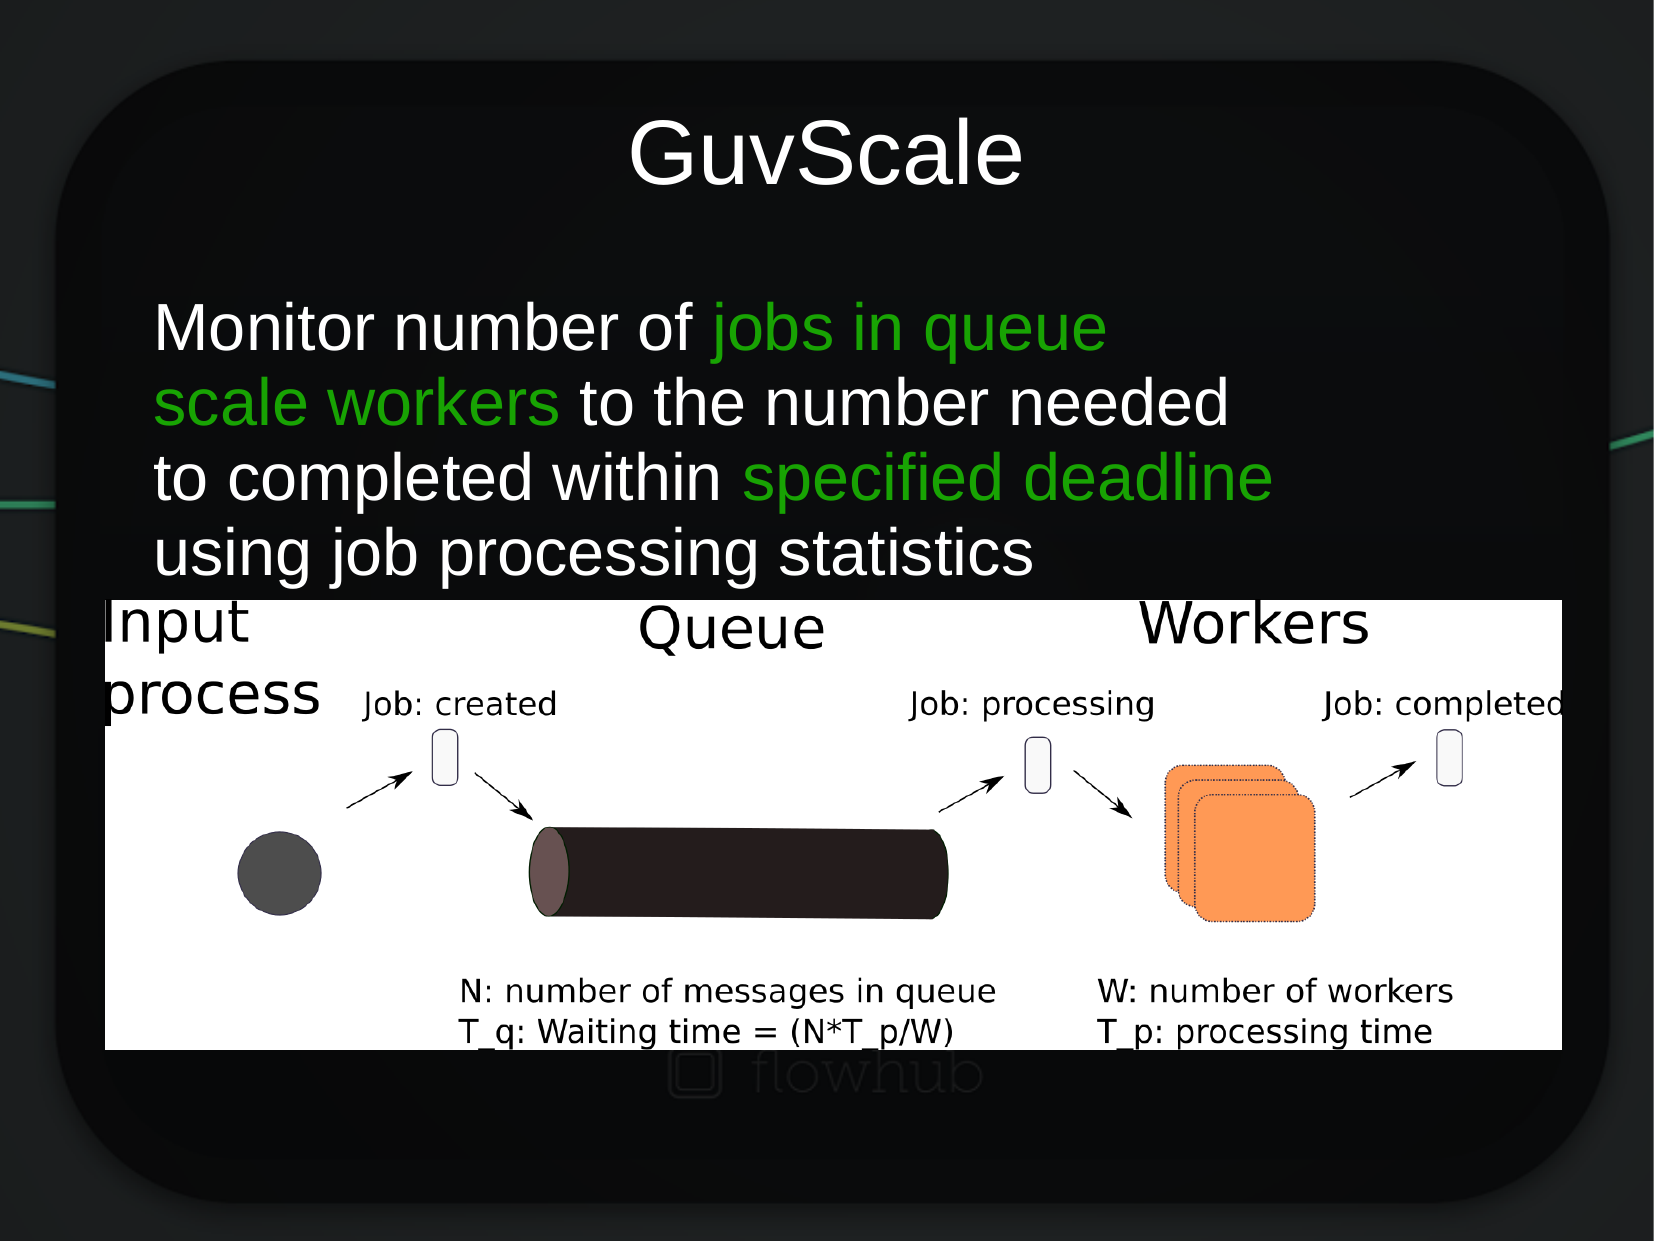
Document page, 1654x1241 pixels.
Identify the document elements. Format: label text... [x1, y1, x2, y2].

picture [0, 0, 1654, 1241]
list Monitor number of jobs in queue scale workers to the number needed to completed within specified deadline using job processing statistics [82, 290, 1571, 1010]
title GuvScale [82, 49, 1571, 257]
